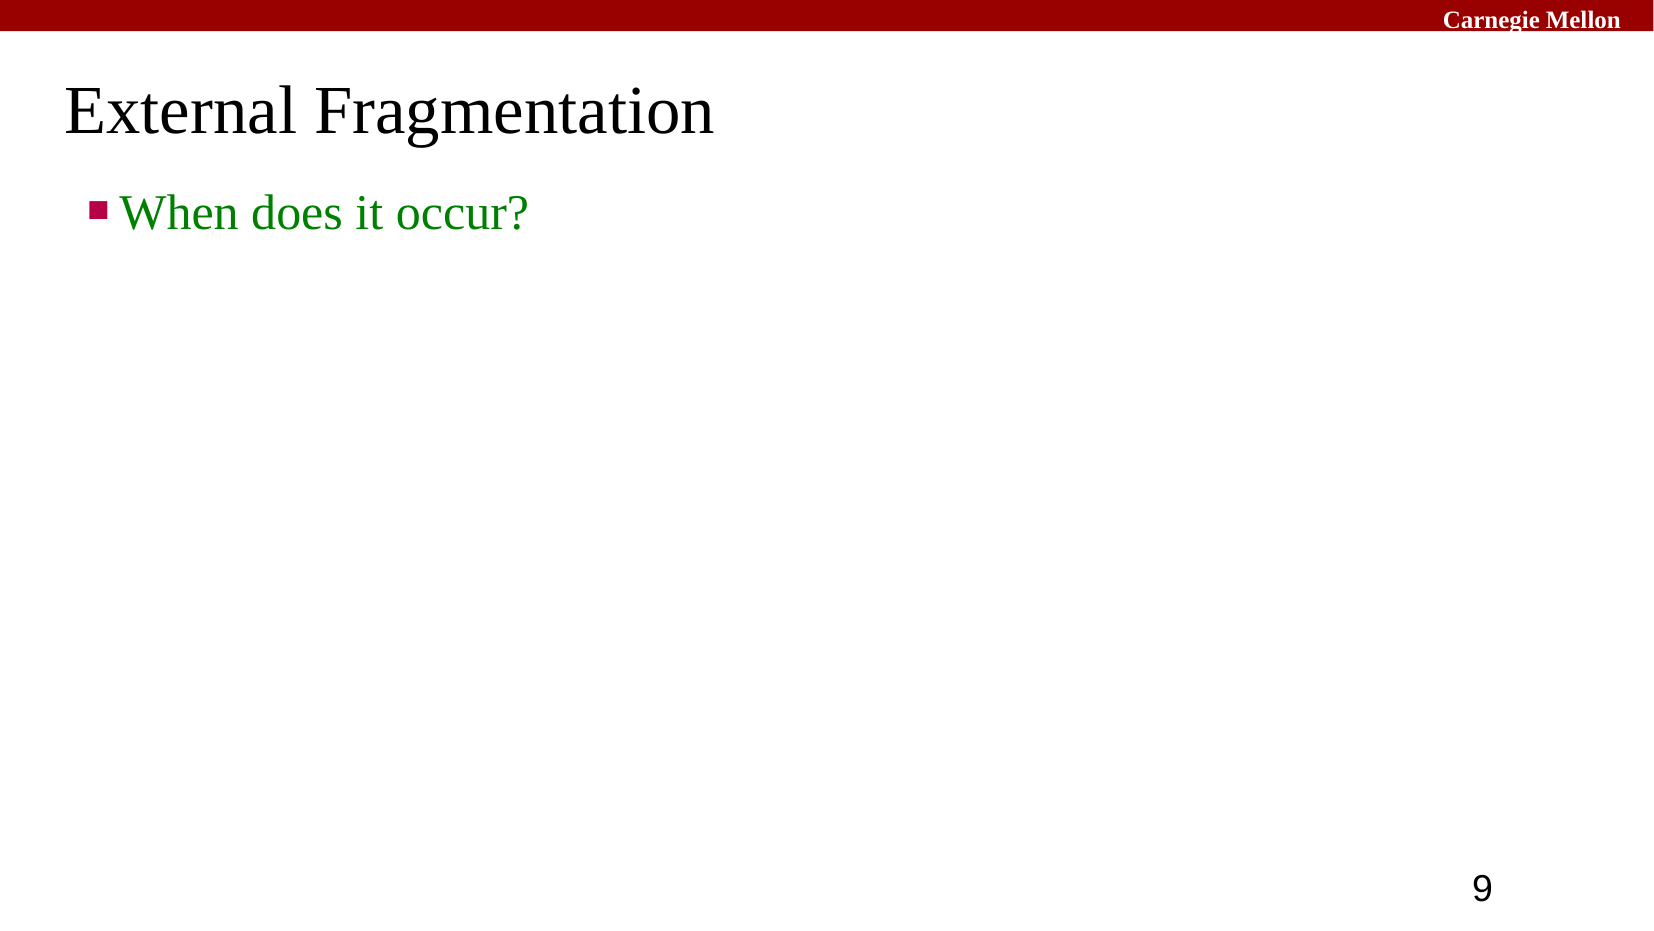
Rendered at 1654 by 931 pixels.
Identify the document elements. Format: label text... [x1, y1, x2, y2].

list When does it occur? [71, 184, 1576, 859]
title External Fragmentation [64, 58, 1576, 163]
